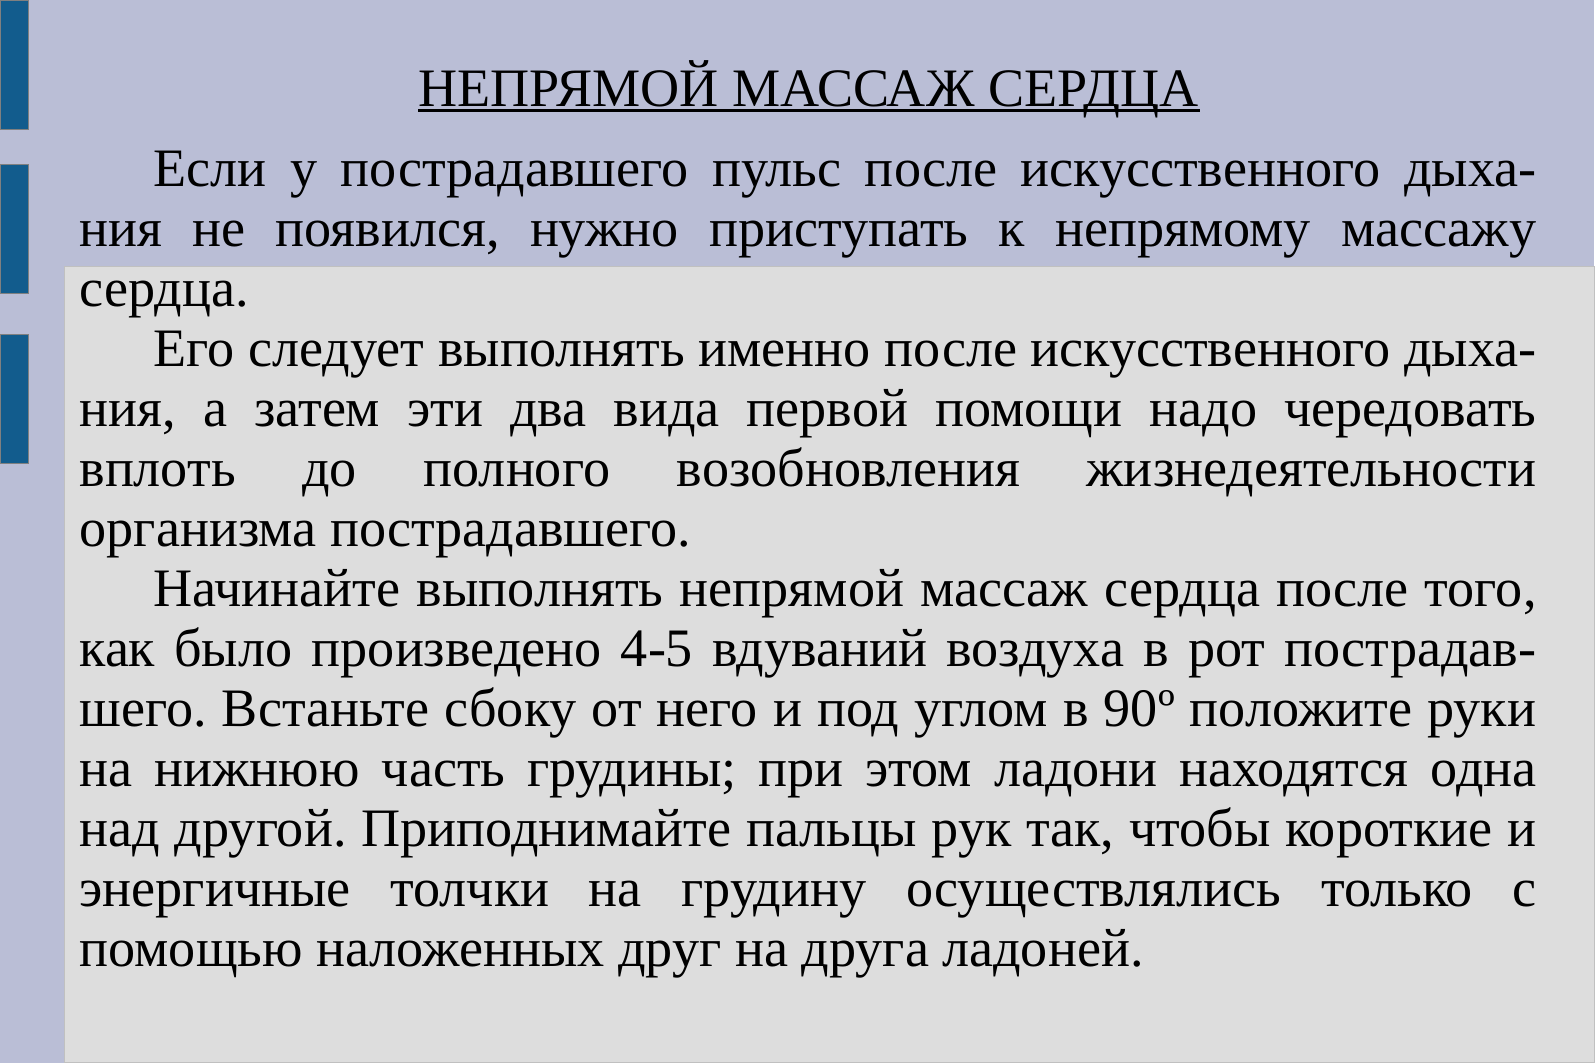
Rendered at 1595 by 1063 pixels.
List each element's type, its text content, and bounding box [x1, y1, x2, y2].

text_box НЕПРЯМОЙ МАССАЖ СЕРДЦА Если у пострадавшего пульс после искусственного дыха-ния не появился, нужно приступать к непрямому массажу сердца. Его следует выполнять именно после искусственного дыха-ния, а затем эти два вида первой помощи надо чередовать вплоть до полного возобновления жизнедеятельности организма пострадавшего. Начинайте выполнять непрямой массаж сердца после того, как было произведено 4-5 вдуваний воздуха в рот пострадав-шего. Встаньте сбоку от него и под углом в 90º положите руки на нижнюю часть грудины; при этом ладони находятся одна над другой. Приподнимайте пальцы рук так, чтобы короткие и энергичные толчки на грудину осуществлялись только с помощью наложенных друг на друга ладоней. [64, 50, 1553, 1063]
